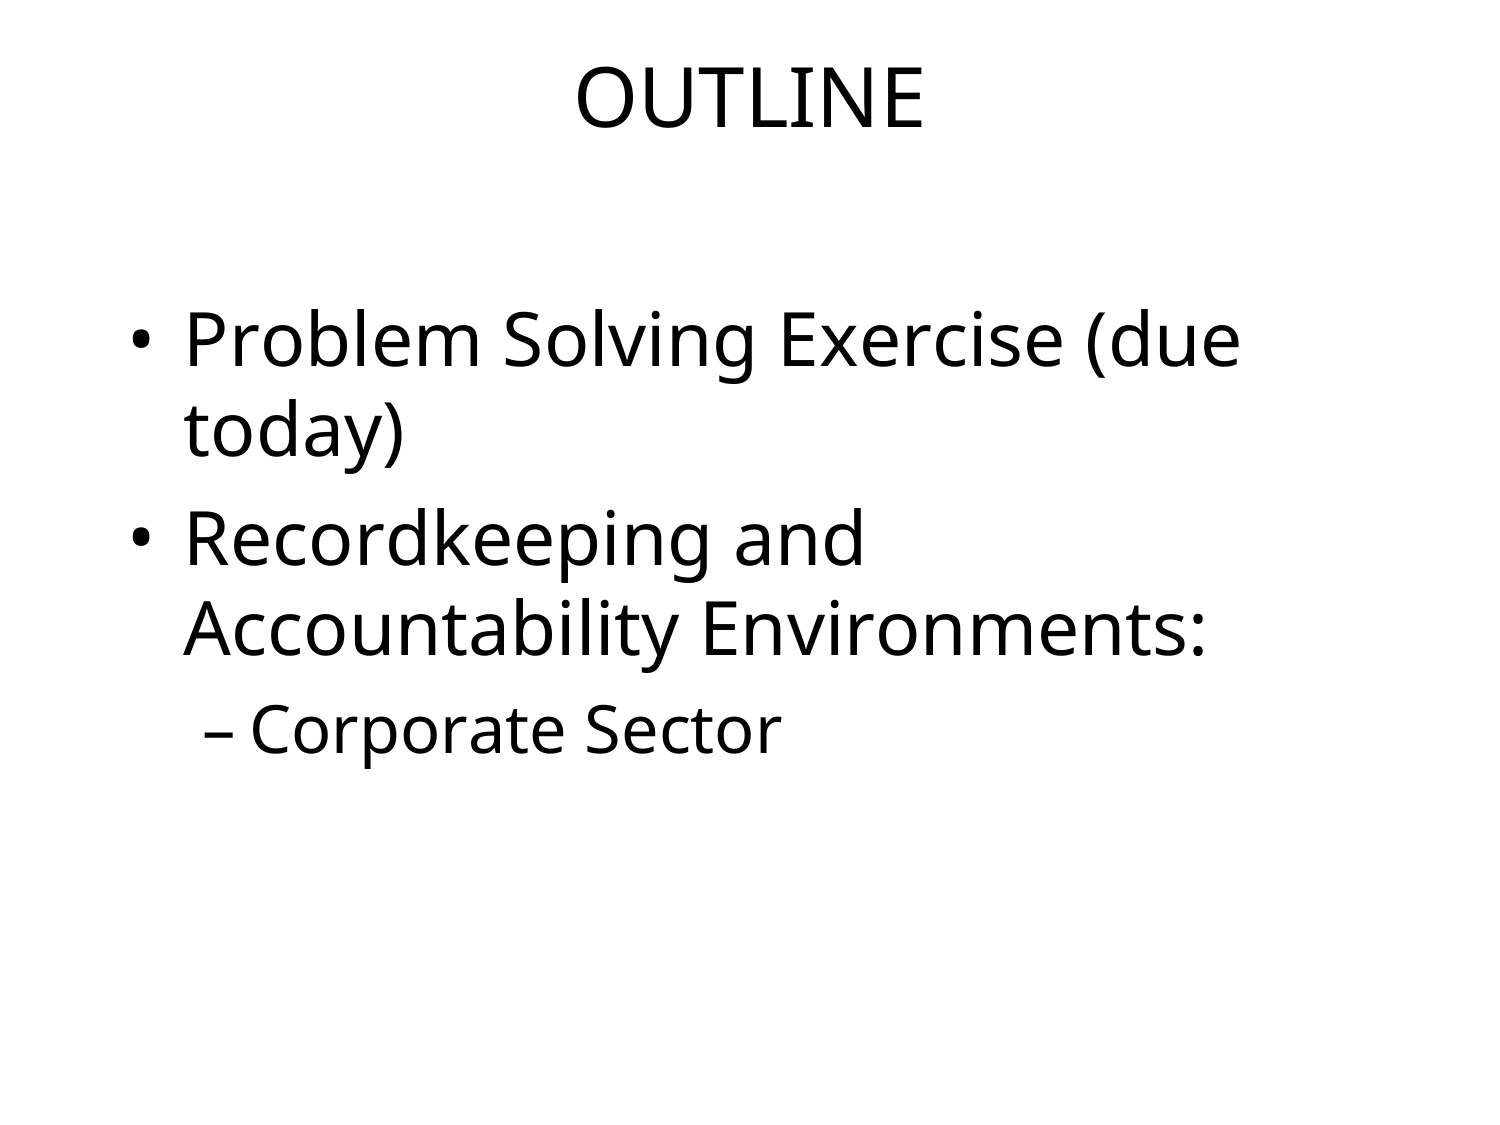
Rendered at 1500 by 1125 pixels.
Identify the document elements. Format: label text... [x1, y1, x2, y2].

title OUTLINE [112, 0, 1388, 174]
list Problem Solving Exercise (due today) Recordkeeping and Accountability Environments: Corporate Sector [112, 174, 1388, 1125]
